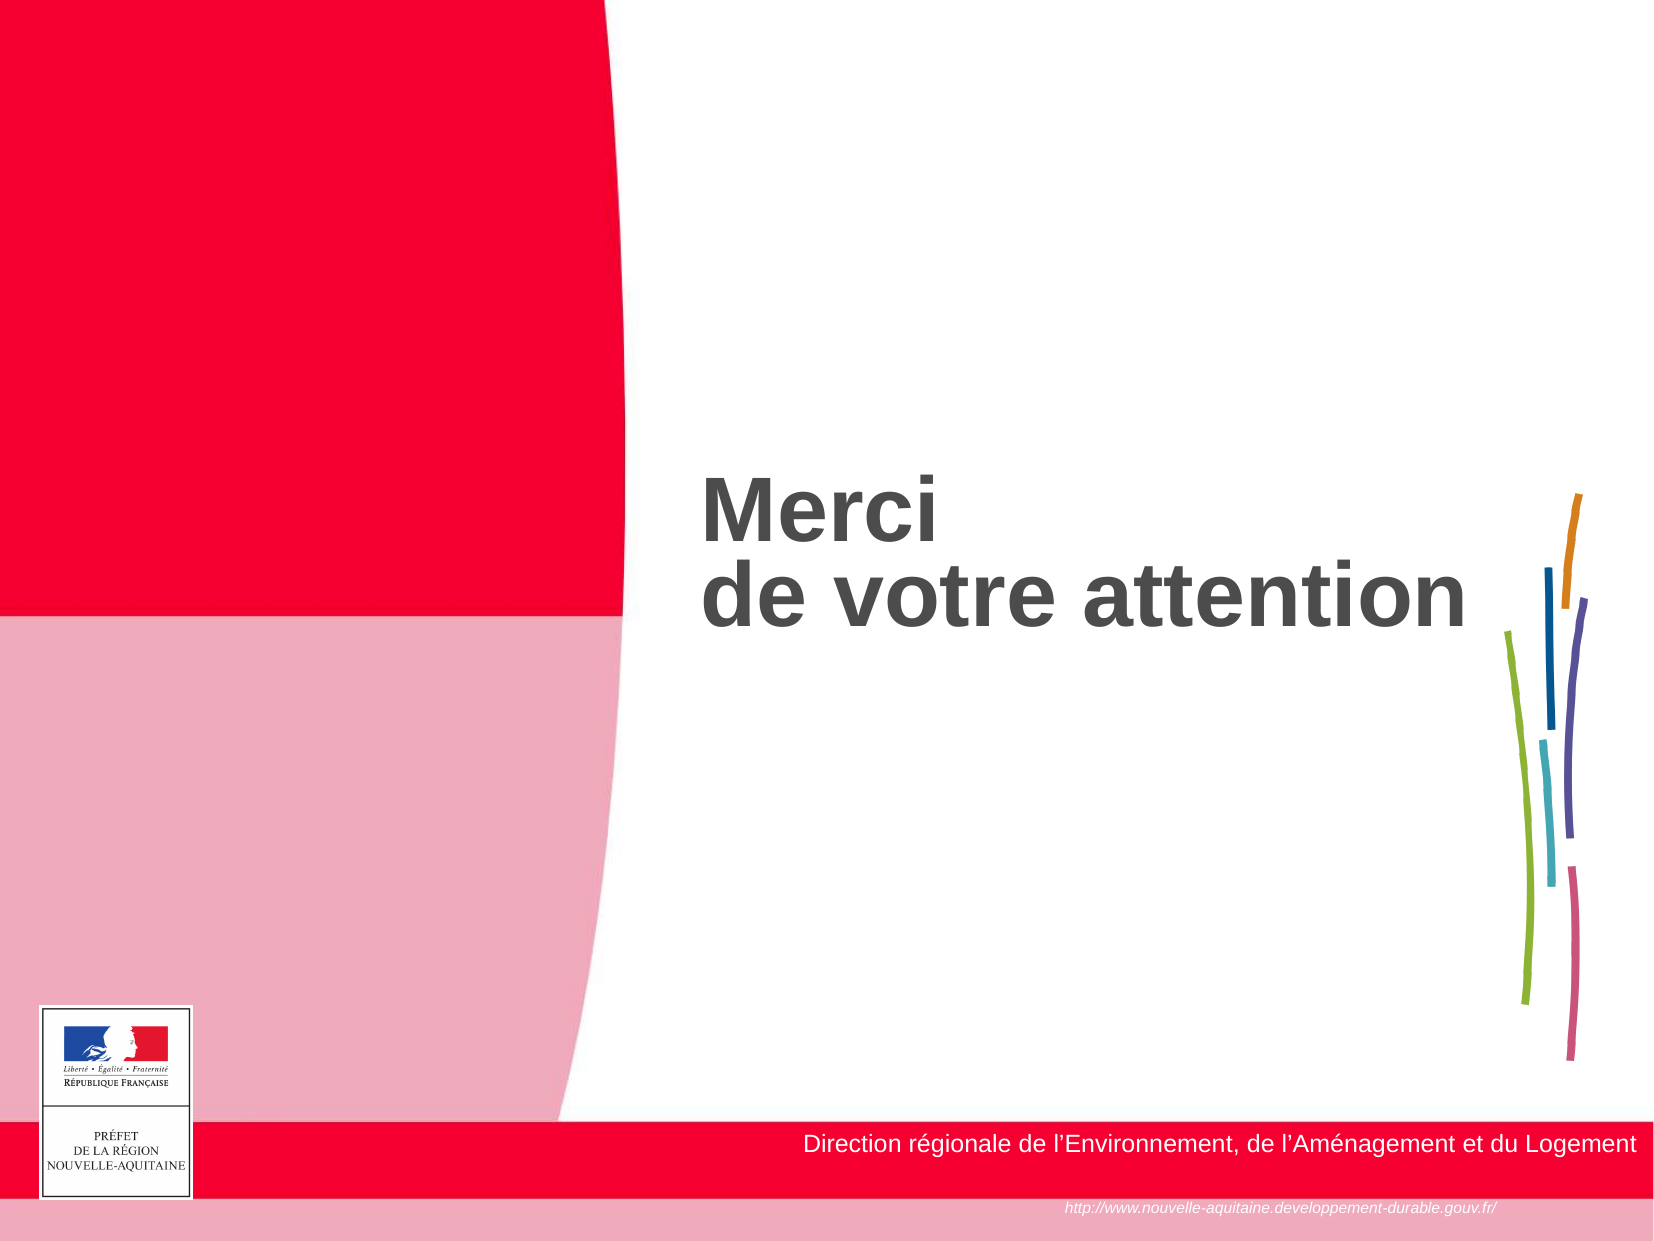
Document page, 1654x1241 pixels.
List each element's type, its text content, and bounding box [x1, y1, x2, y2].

picture [0, 0, 1654, 1241]
text_box Merci de votre attention [686, 461, 1485, 672]
